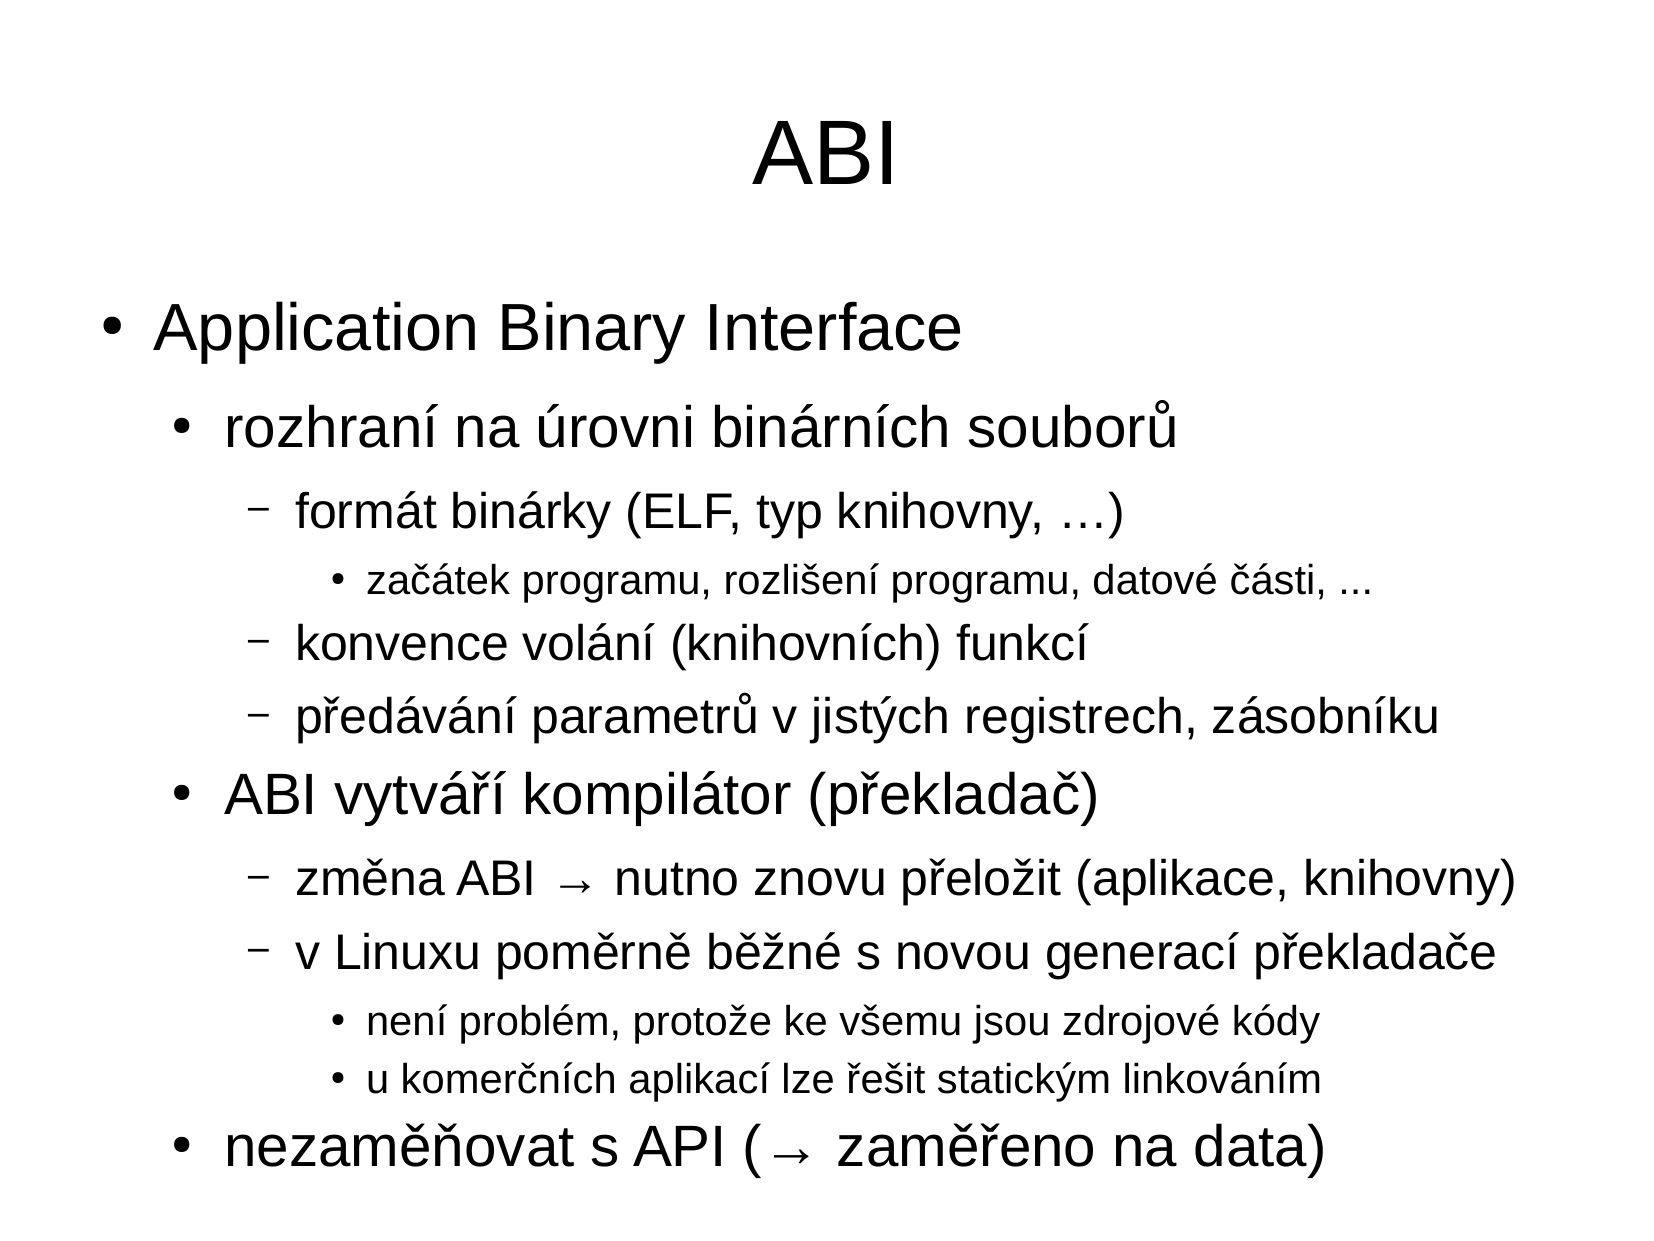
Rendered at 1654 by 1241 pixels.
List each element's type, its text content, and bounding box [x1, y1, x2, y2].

title ABI [82, 56, 1571, 250]
list Application Binary Interface rozhraní na úrovni binárních souborů formát binárky (ELF, typ knihovny, …) začátek programu, rozlišení programu, datové části, ... konvence volání (knihovních) funkcí předávání parametrů v jistých registrech, zásobníku ABI vytváří kompilátor (překladač) změna ABI → nutno znovu přeložit (aplikace, knihovny) v Linuxu poměrně běžné s novou generací překladače není problém, protože ke všemu jsou zdrojové kódy u komerčních aplikací lze řešit statickým linkováním nezaměňovat s API (→ zaměřeno na data) [82, 290, 1571, 1180]
